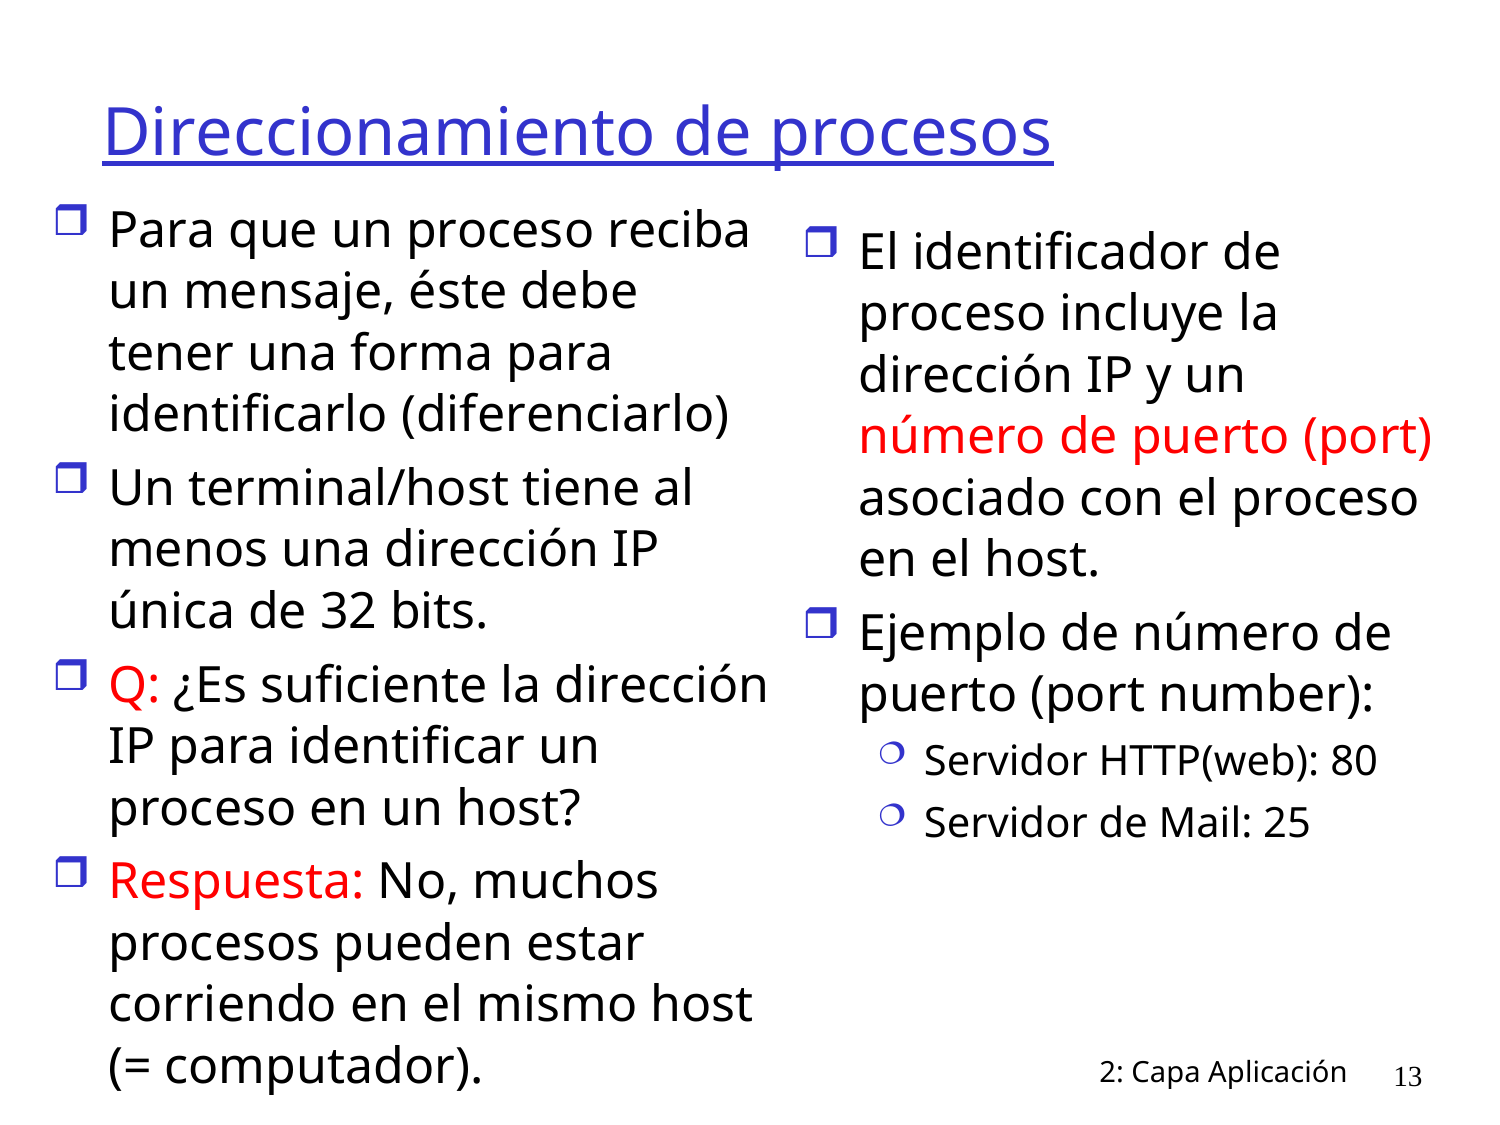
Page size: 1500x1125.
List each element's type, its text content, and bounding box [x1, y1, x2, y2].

title Direccionamiento de procesos [87, 37, 1363, 212]
list Para que un proceso reciba un mensaje, éste debe tener una forma para identificarlo (diferenciarlo) Un terminal/host tiene al menos una dirección IP única de 32 bits. Q: ¿Es suficiente la dirección IP para identificar un proceso en un host? Respuesta: No, muchos procesos pueden estar corriendo en el mismo host (= computador). [37, 190, 788, 1114]
list El identificador de proceso incluye la dirección IP y un número de puerto (port) asociado con el proceso en el host. Ejemplo de número de puerto (port number): Servidor HTTP(web): 80 Servidor de Mail: 25 [787, 212, 1455, 976]
